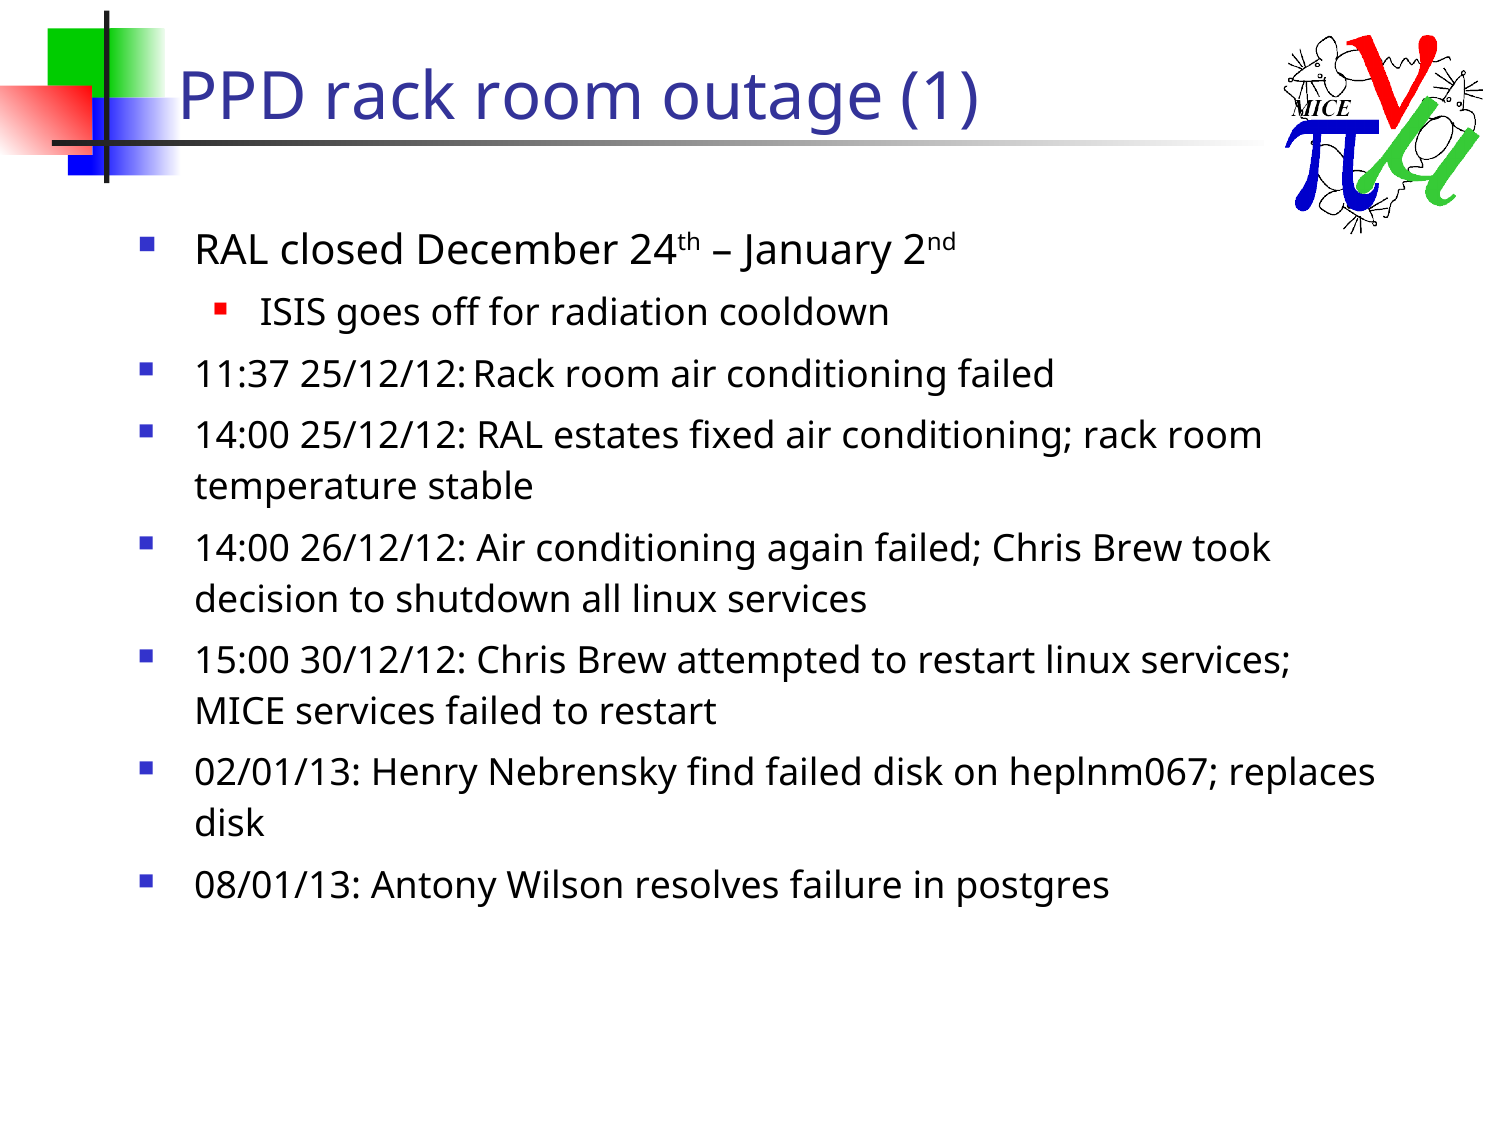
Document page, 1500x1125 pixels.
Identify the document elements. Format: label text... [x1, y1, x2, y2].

list RAL closed December 24th – January 2nd ISIS goes off for radiation cooldown 11:37 25/12/12: Rack room air conditioning failed 14:00 25/12/12: RAL estates fixed air conditioning; rack room temperature stable 14:00 26/12/12: Air conditioning again failed; Chris Brew took decision to shutdown all linux services 15:00 30/12/12: Chris Brew attempted to restart linux services; MICE services failed to restart 02/01/13: Henry Nebrensky find failed disk on heplnm067; replaces disk 08/01/13: Antony Wilson resolves failure in postgres [123, 211, 1399, 883]
title PPD rack room outage (1) [162, 0, 1441, 188]
picture [1264, 5, 1500, 251]
